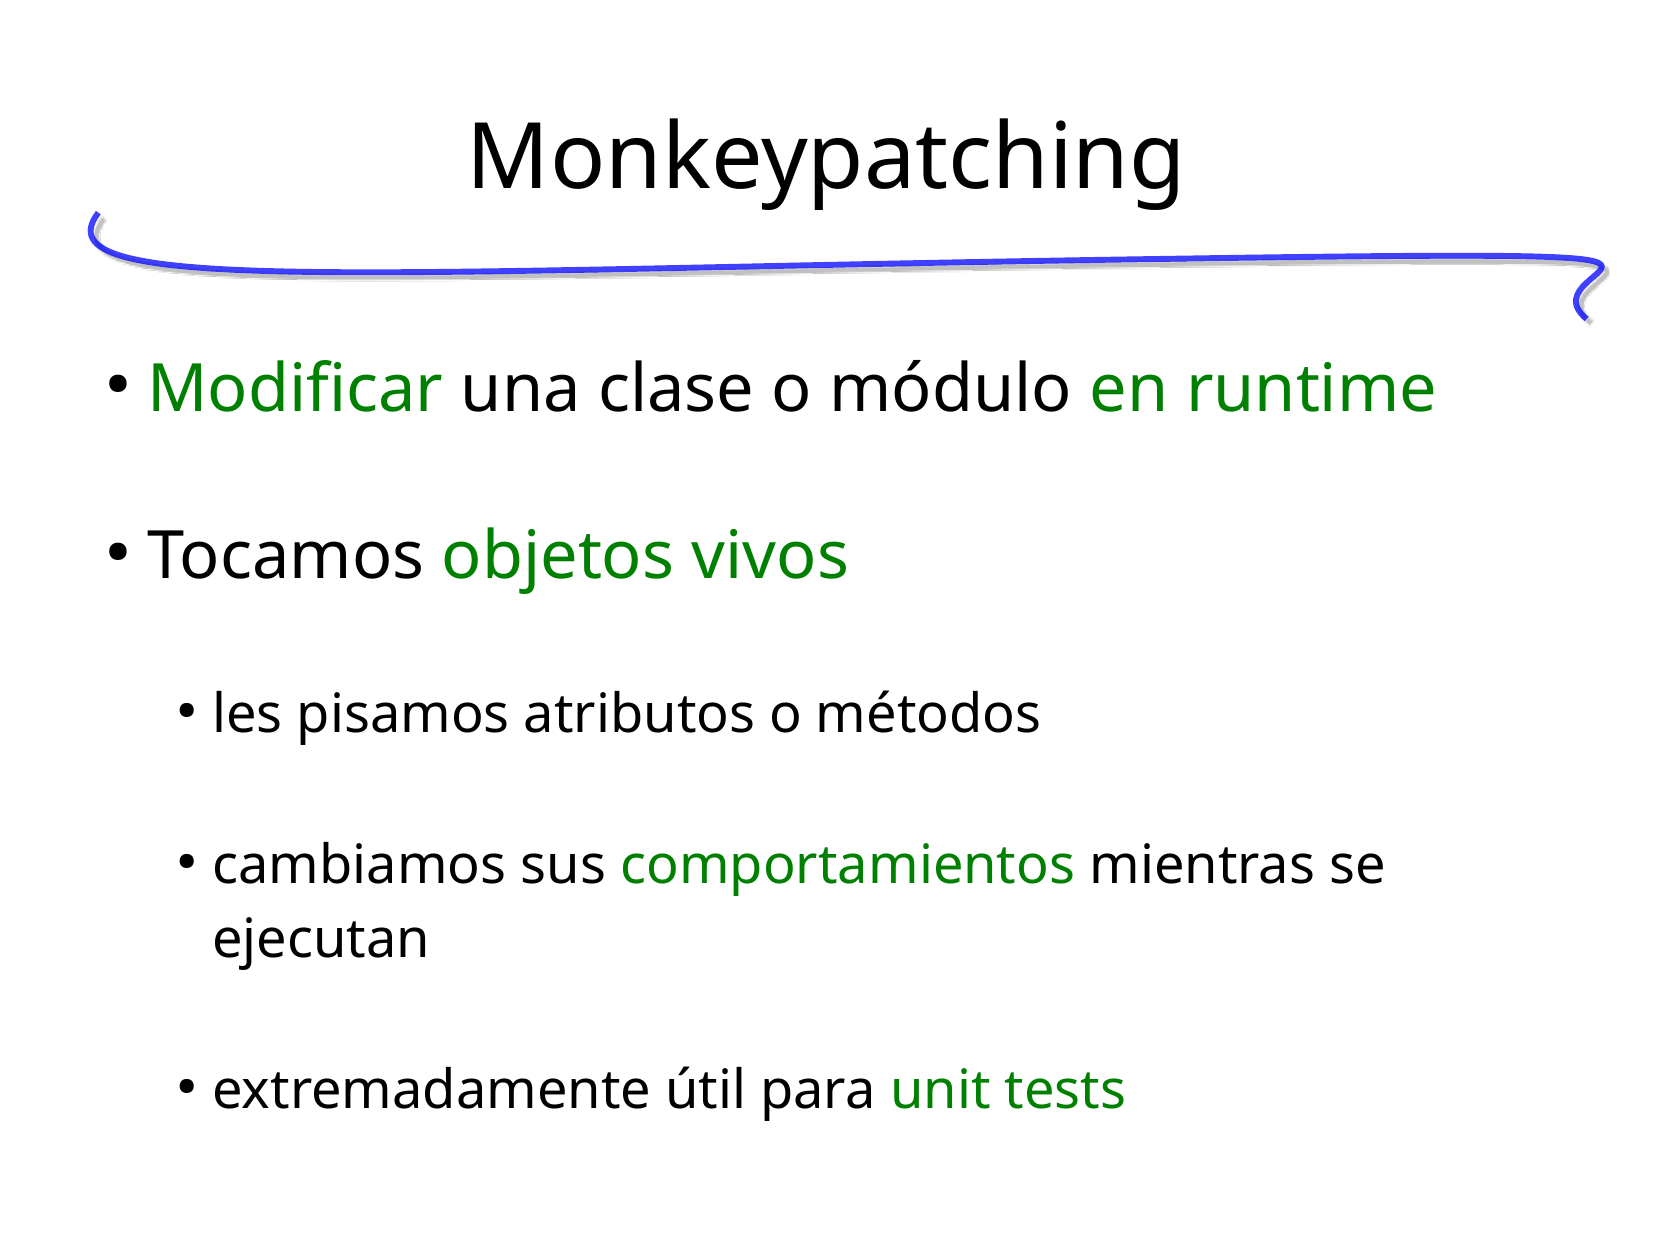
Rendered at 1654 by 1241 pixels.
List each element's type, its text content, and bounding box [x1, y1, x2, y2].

title Monkeypatching [82, 49, 1571, 257]
subtitle Modificar una clase o módulo en runtime Tocamos objetos vivos les pisamos atributos o métodos cambiamos sus comportamientos mientras se ejecutan extremadamente útil para unit tests [106, 354, 1562, 1111]
